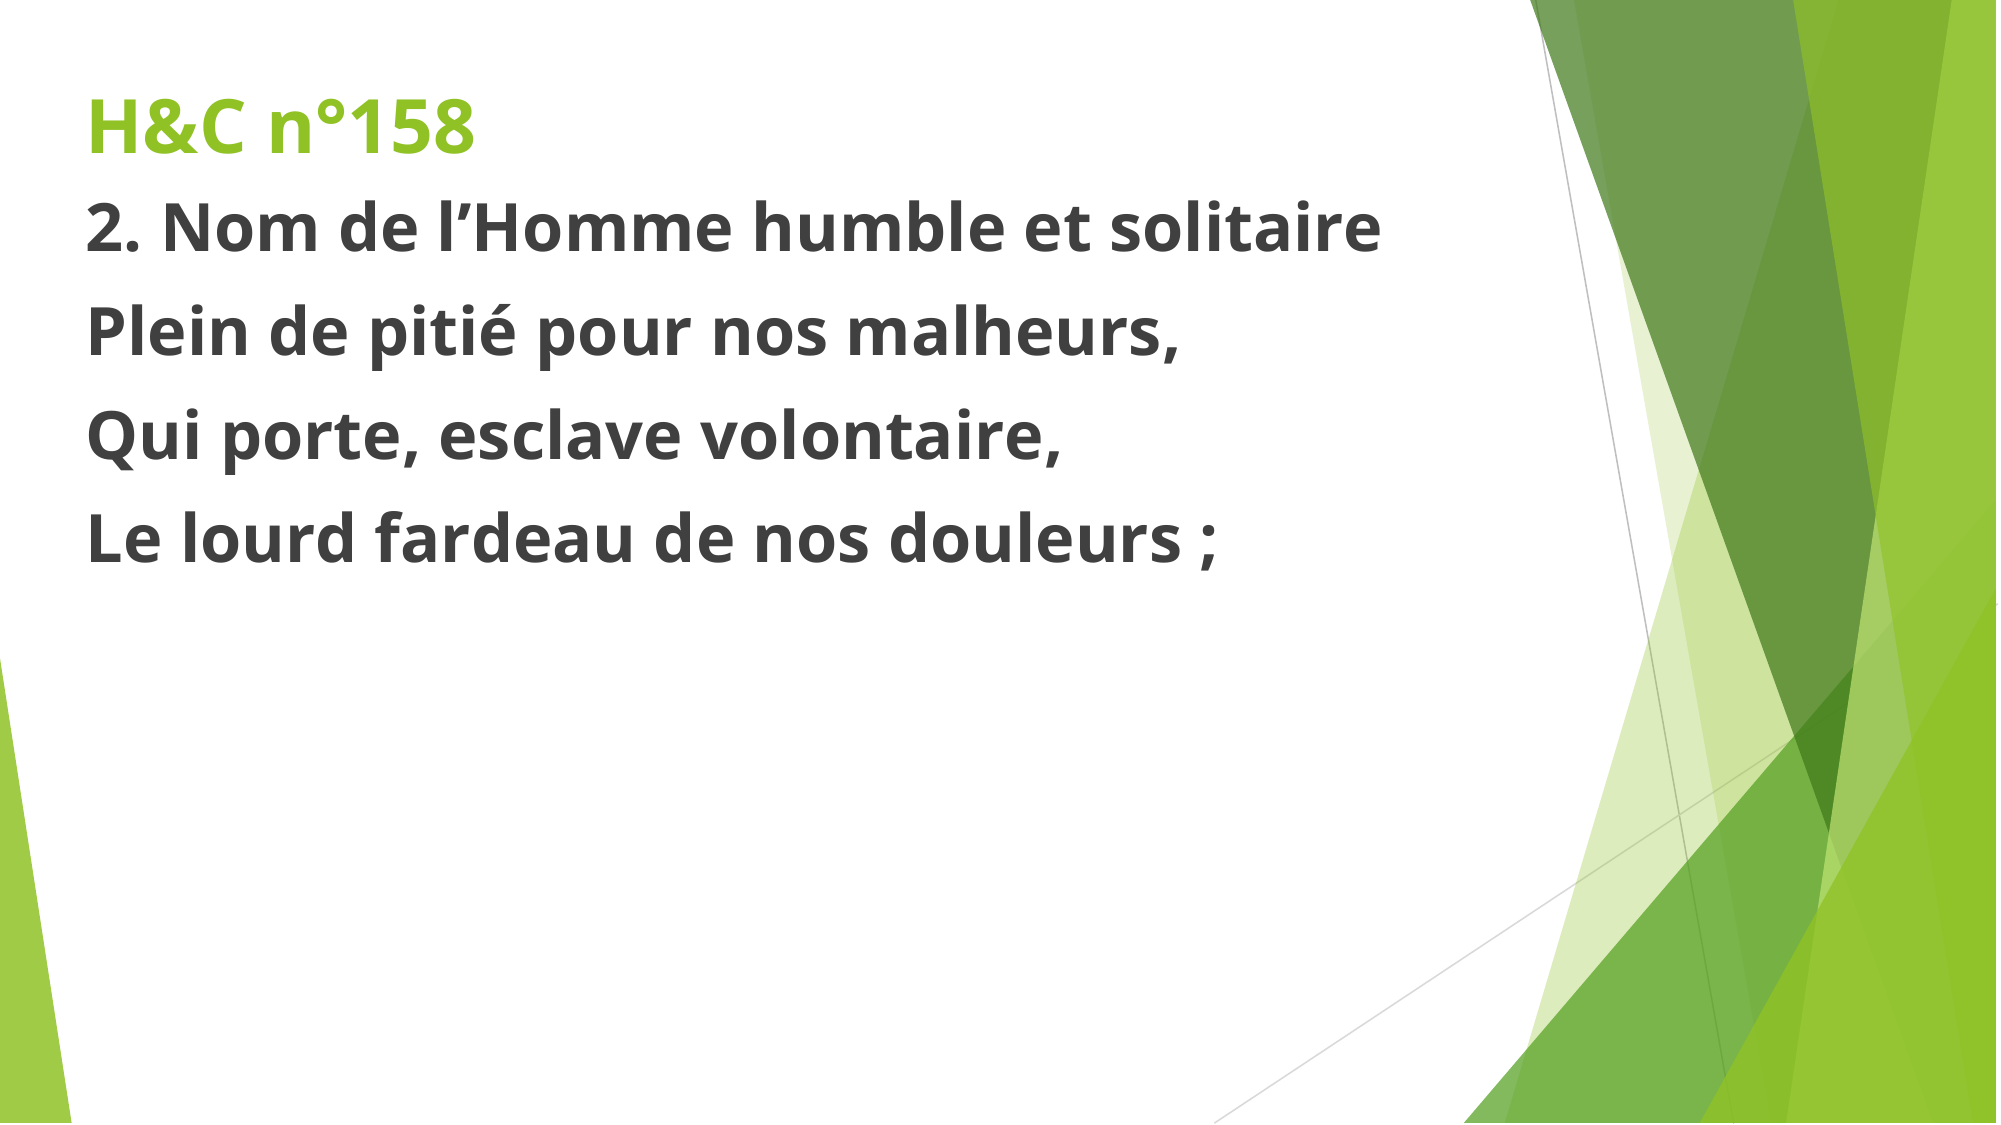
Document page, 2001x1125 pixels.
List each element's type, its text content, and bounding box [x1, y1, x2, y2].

text_box 2. Nom de l’Homme humble et solitaire Plein de pitié pour nos malheurs, Qui porte, esclave volontaire, Le lourd fardeau de nos douleurs ; [70, 165, 2001, 1075]
text_box H&C n°158 [70, 70, 863, 165]
